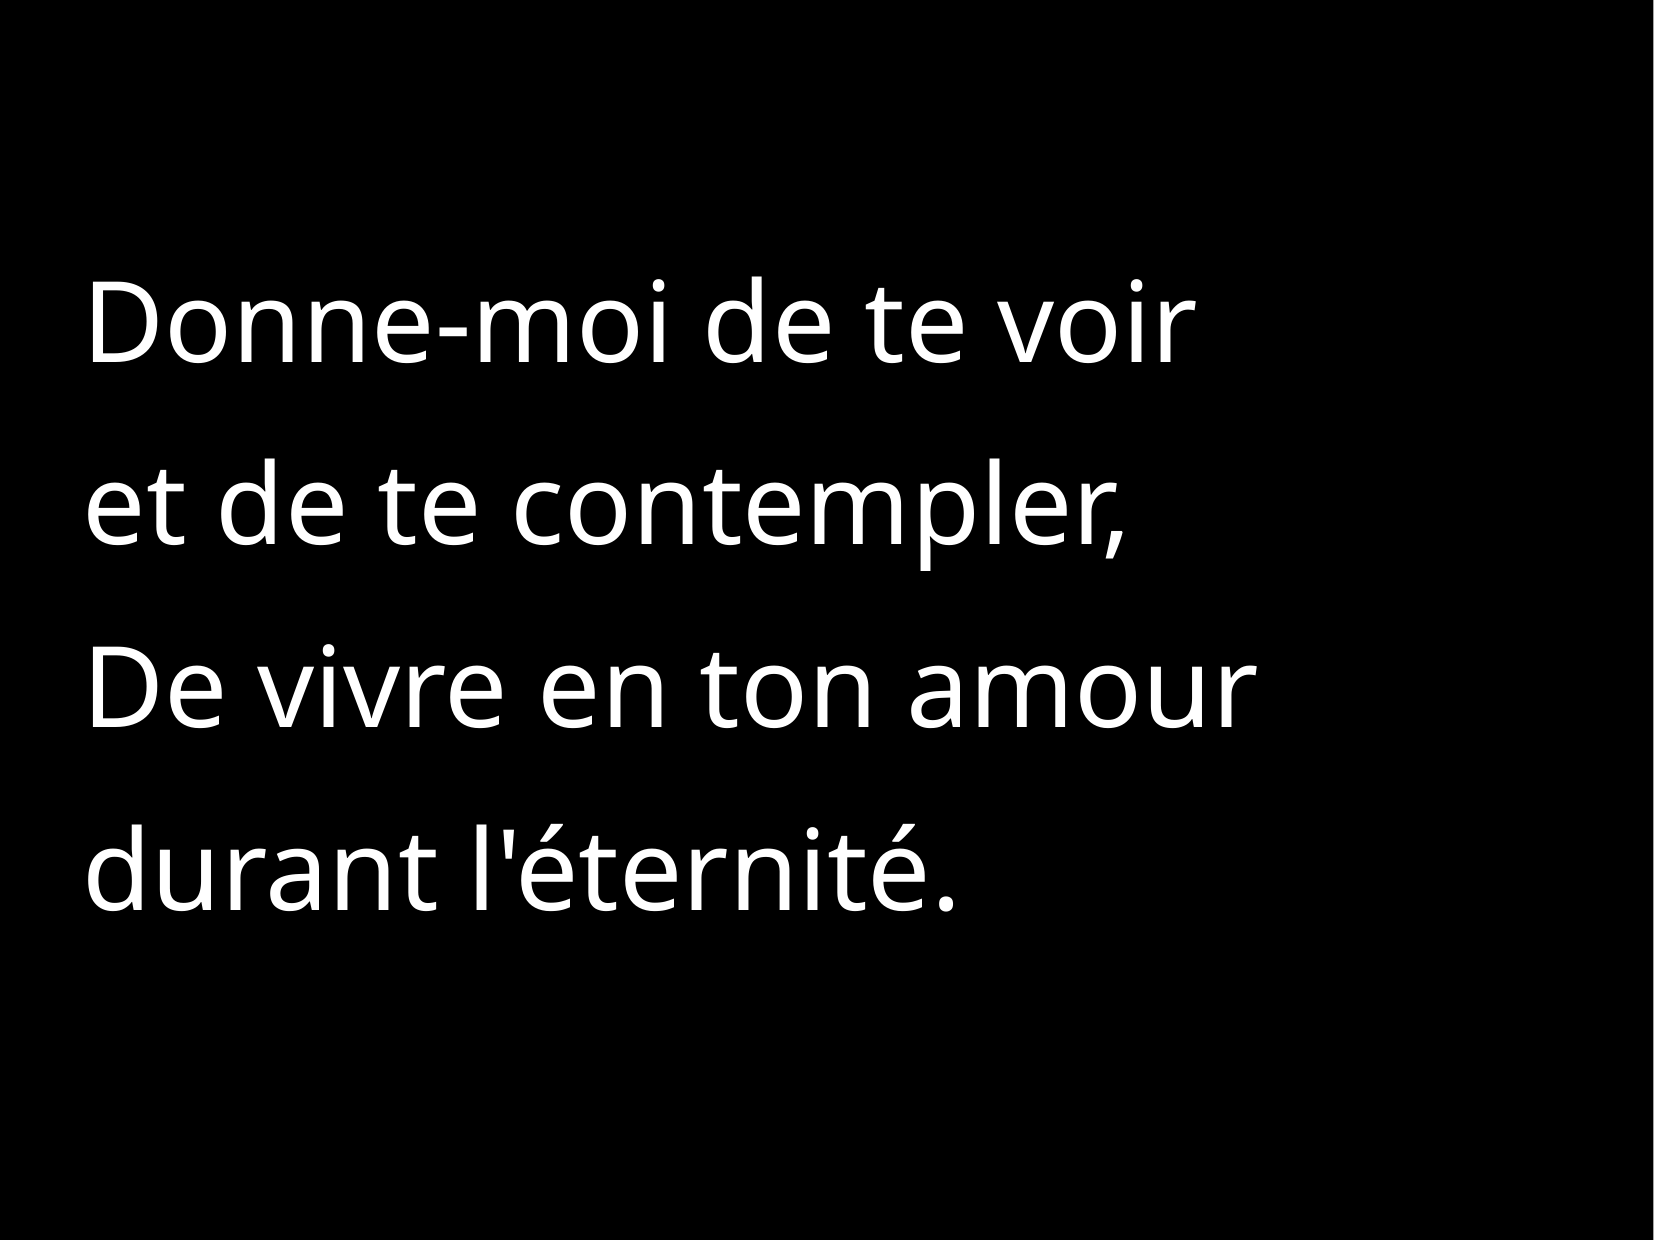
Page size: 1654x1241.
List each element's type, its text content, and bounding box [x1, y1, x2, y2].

list Donne-moi de te voir et de te contempler, De vivre en ton amour durant l'éternité. [82, 59, 1625, 1241]
